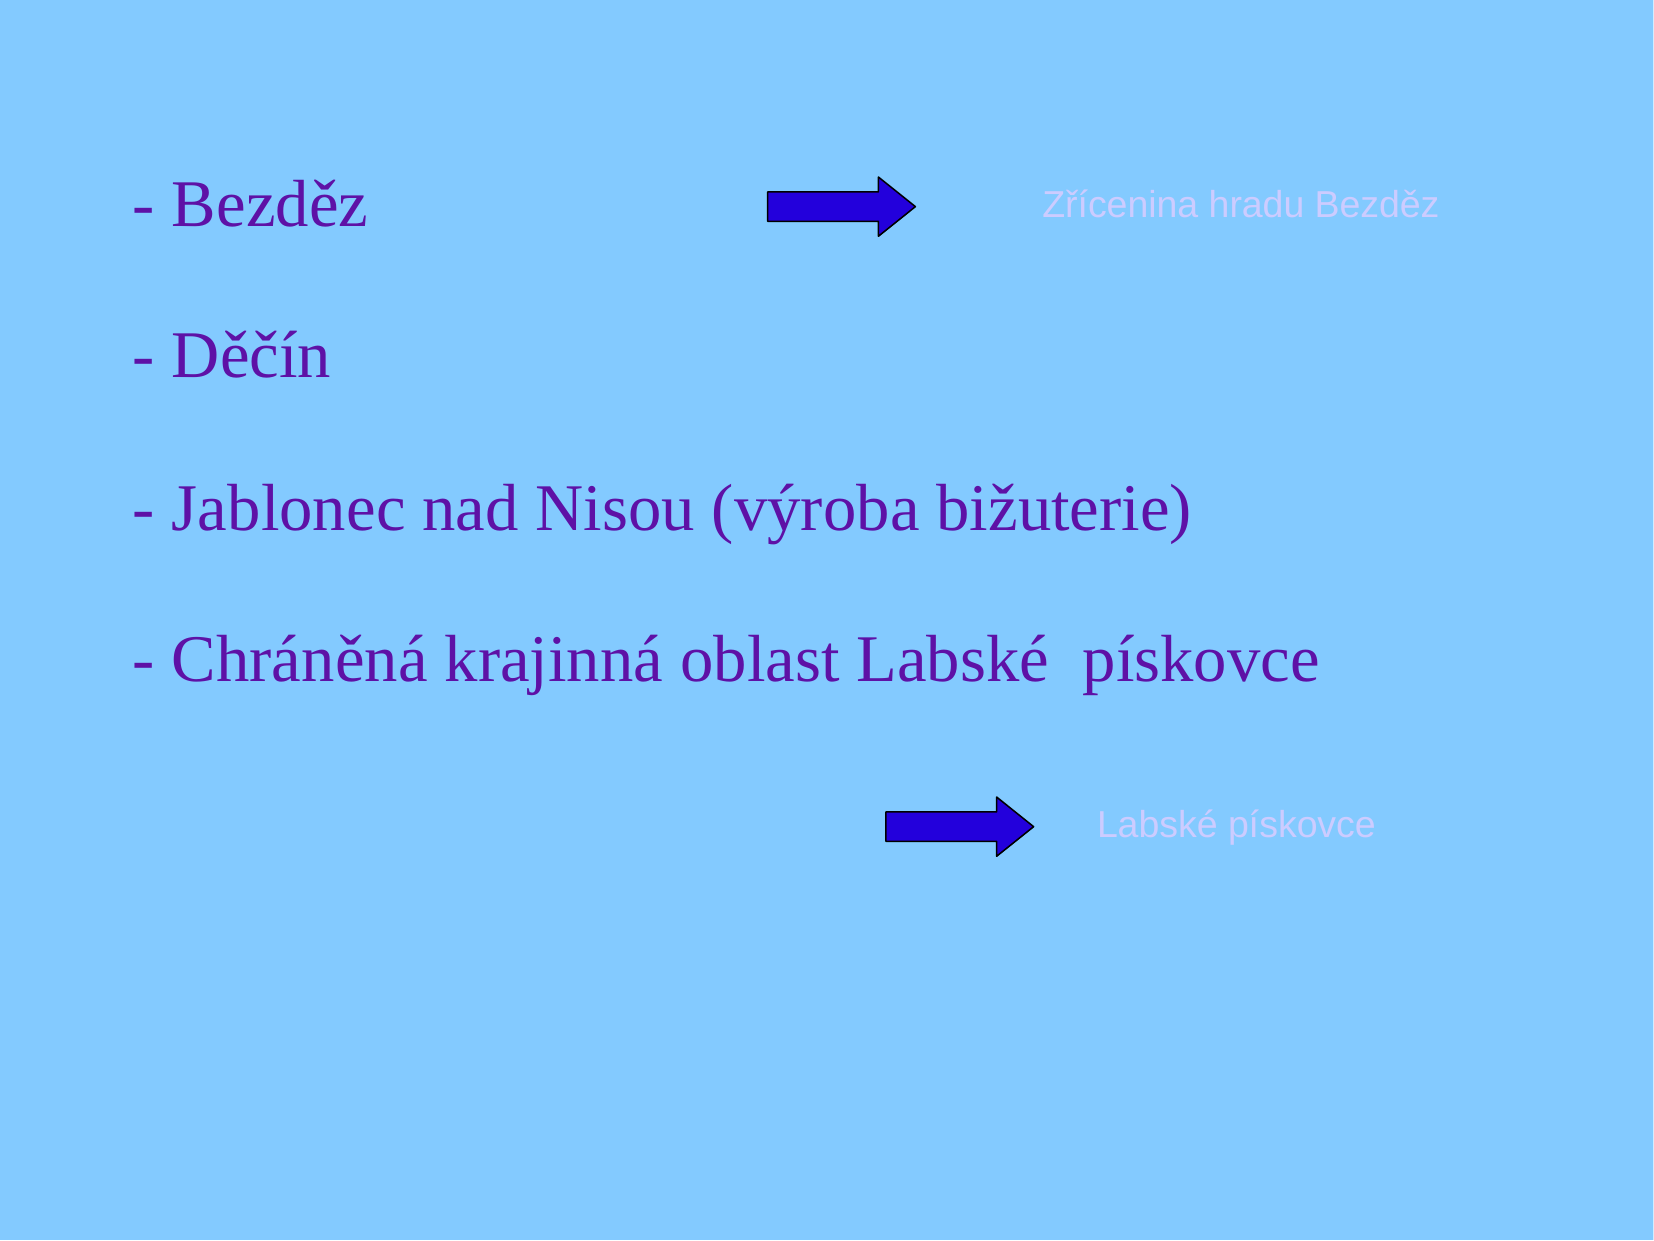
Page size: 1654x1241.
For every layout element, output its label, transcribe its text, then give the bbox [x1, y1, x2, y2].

text_box [767, 177, 916, 237]
text_box [885, 797, 1034, 857]
text_box Zřícenina hradu Bezděz [1027, 177, 1506, 249]
text_box - Bezděz - Děčín - Jablonec nad Nisou (výroba bižuterie) - Chráněná krajinná oblast Labské pískovce [118, 158, 1506, 857]
text_box Labské pískovce [1082, 797, 1418, 869]
